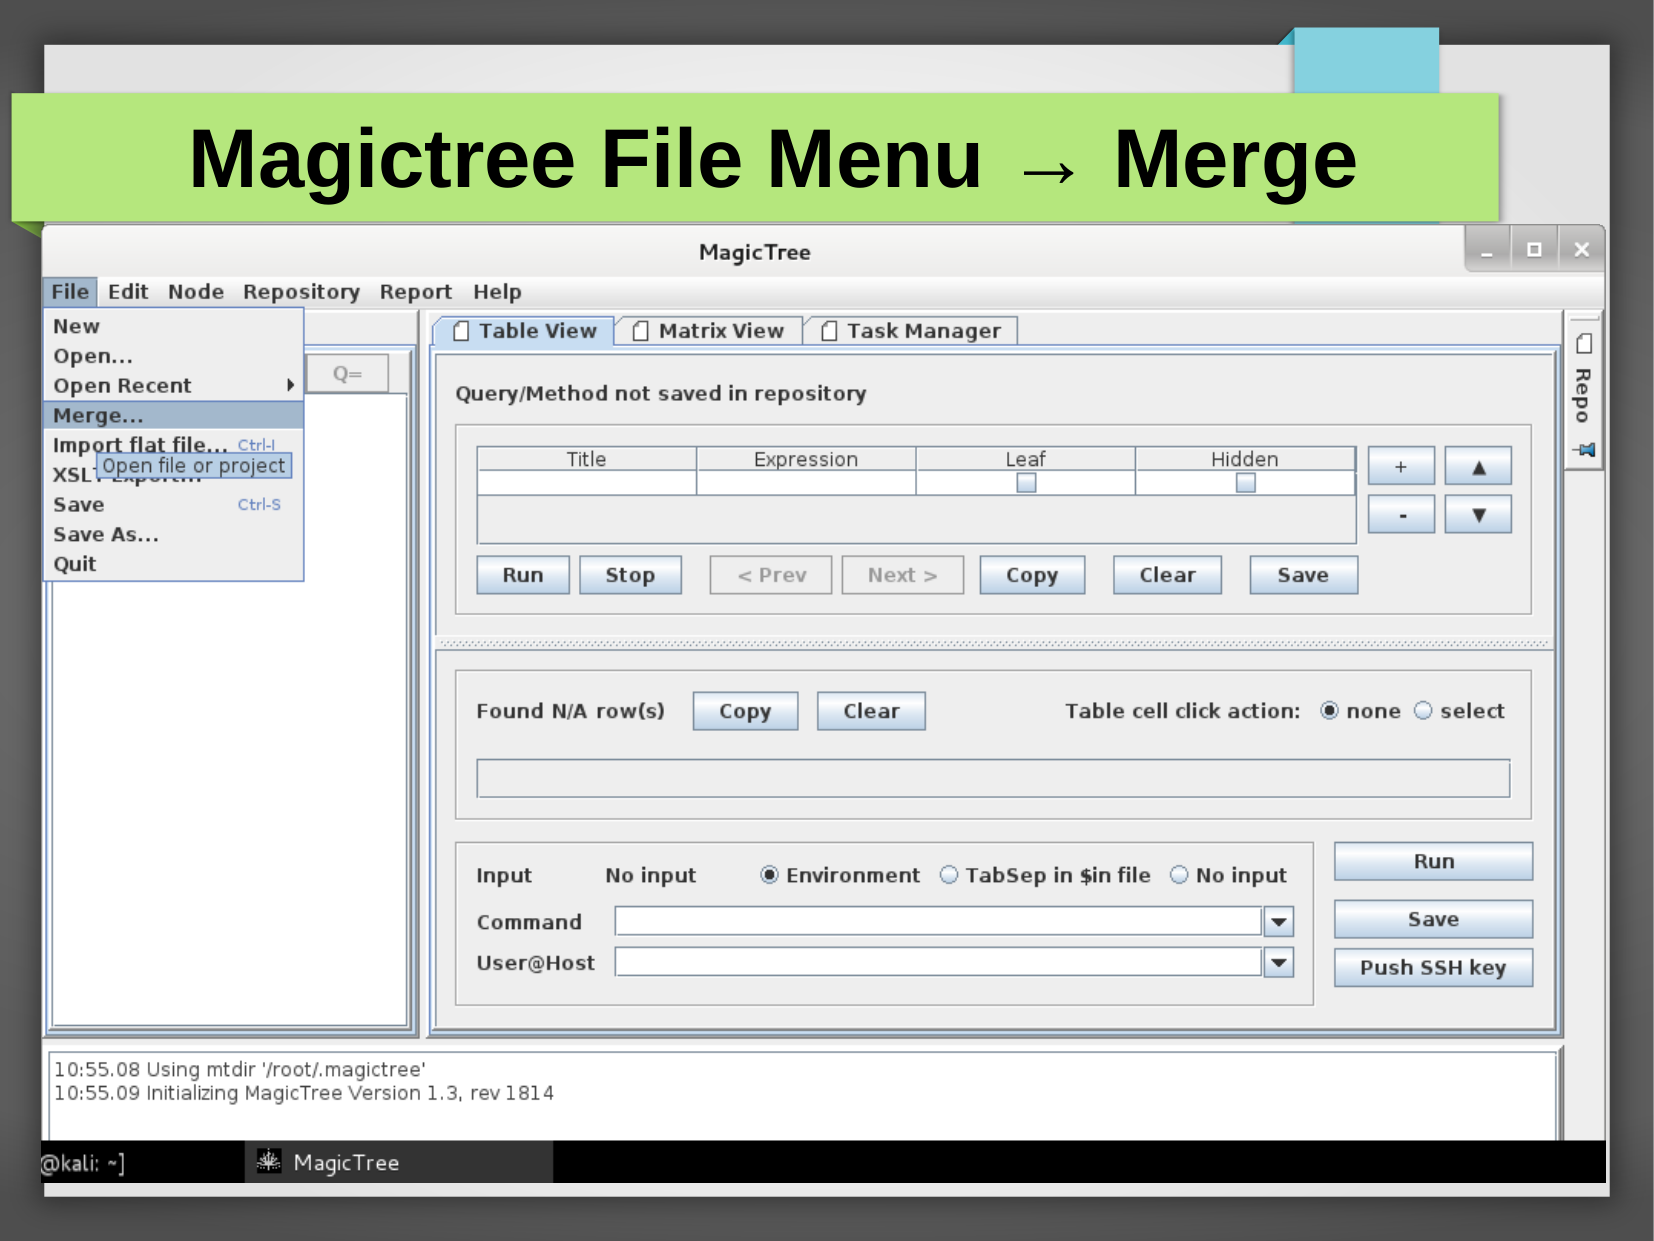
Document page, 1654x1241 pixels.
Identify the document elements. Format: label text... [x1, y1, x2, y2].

picture [0, 0, 1654, 1241]
text_box Magictree File Menu → Merge [174, 105, 1375, 213]
